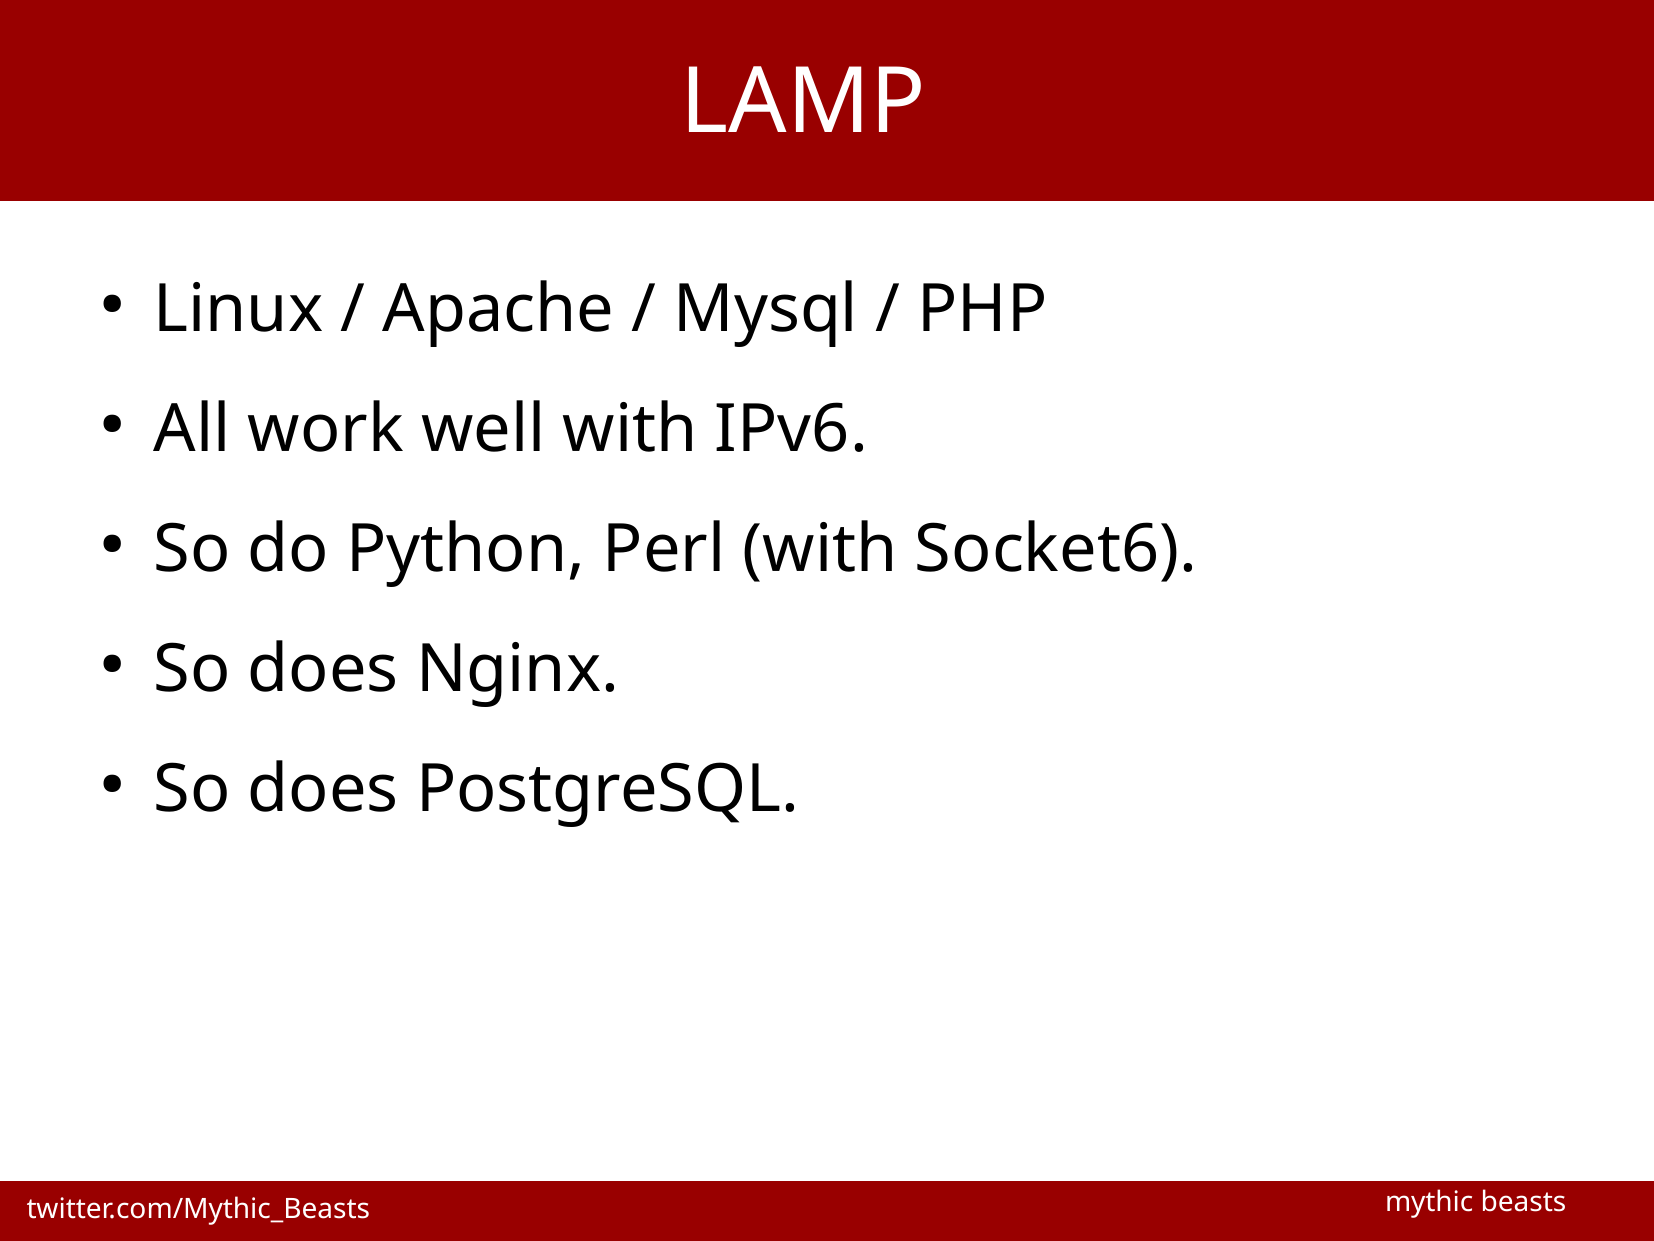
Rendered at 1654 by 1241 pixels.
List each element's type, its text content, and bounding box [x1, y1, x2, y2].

list Linux / Apache / Mysql / PHP All work well with IPv6. So do Python, Perl (with Socket6). So does Nginx. So does PostgreSQL. [82, 259, 1571, 1063]
title LAMP [59, 0, 1548, 201]
